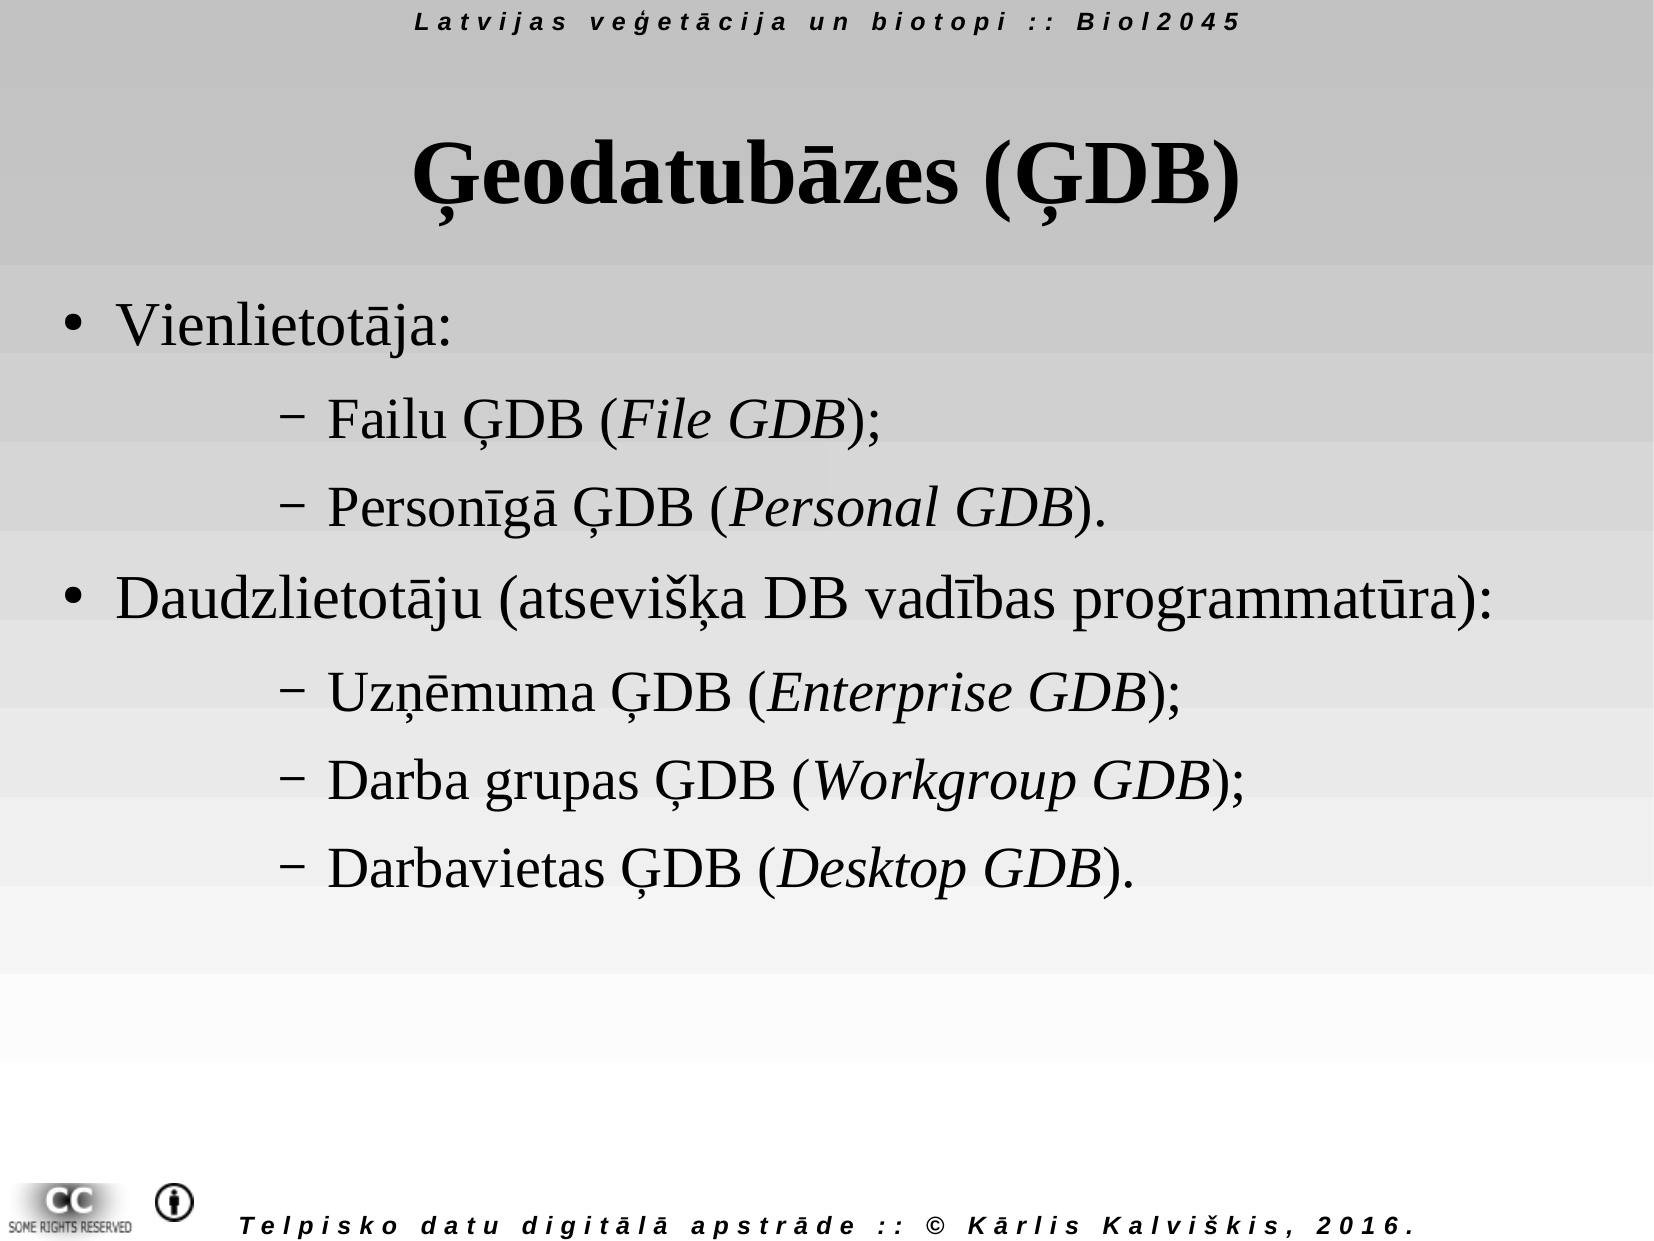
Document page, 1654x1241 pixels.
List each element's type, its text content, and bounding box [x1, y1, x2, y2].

list Vienlietotāja: Failu ĢDB (File GDB); Personīgā ĢDB (Personal GDB). Daudzlietotāju (atsevišķa DB vadības programmatūra): Uzņēmuma ĢDB (Enterprise GDB); Darba grupas ĢDB (Workgroup GDB); Darbavietas ĢDB (Desktop GDB). [44, 289, 1610, 1113]
picture [0, 0, 1654, 1241]
title Ģeodatubāzes (ĢDB) [29, 49, 1625, 296]
